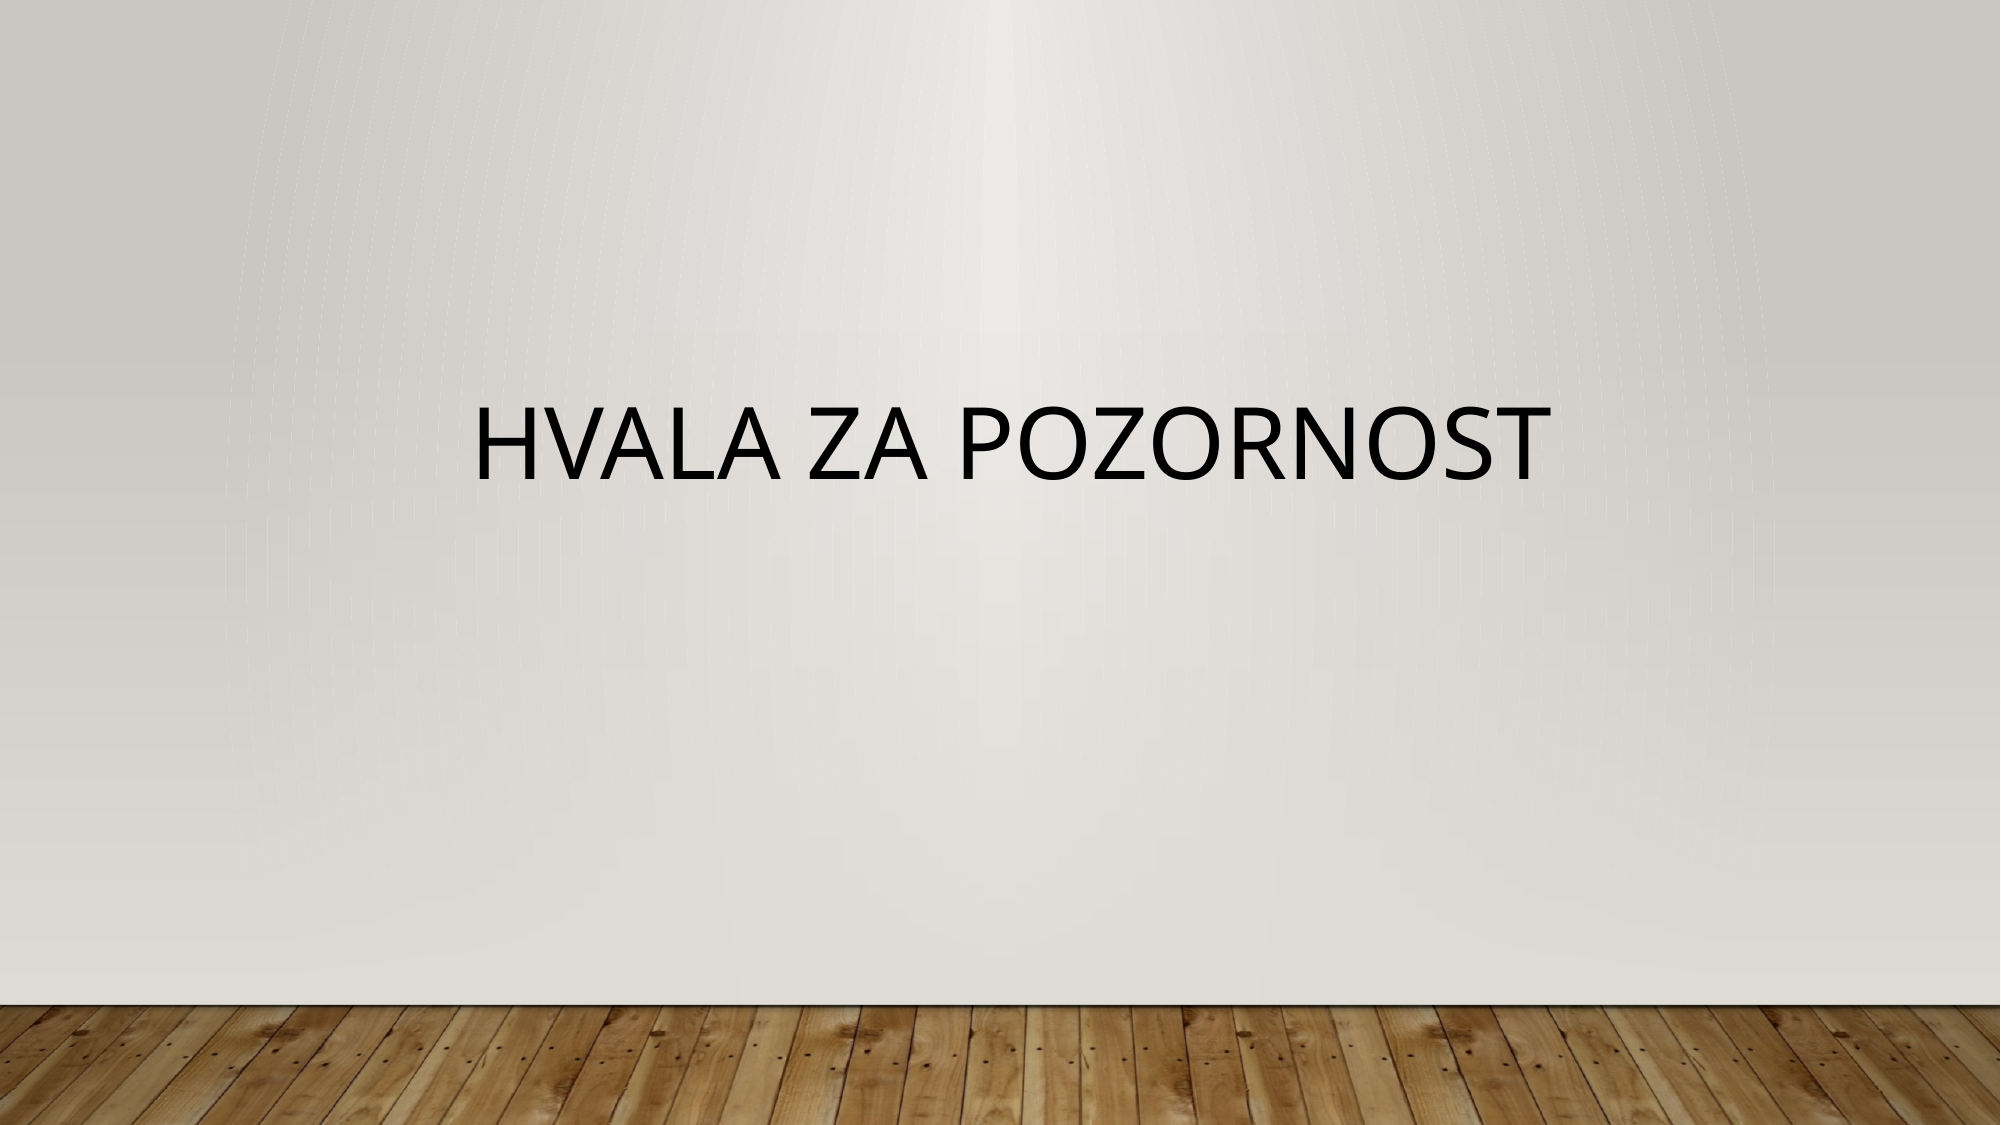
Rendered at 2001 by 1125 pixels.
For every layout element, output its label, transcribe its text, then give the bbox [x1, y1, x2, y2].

picture [0, 1005, 2000, 1125]
text_box HVALA ZA POZORNOST [456, 371, 1568, 507]
